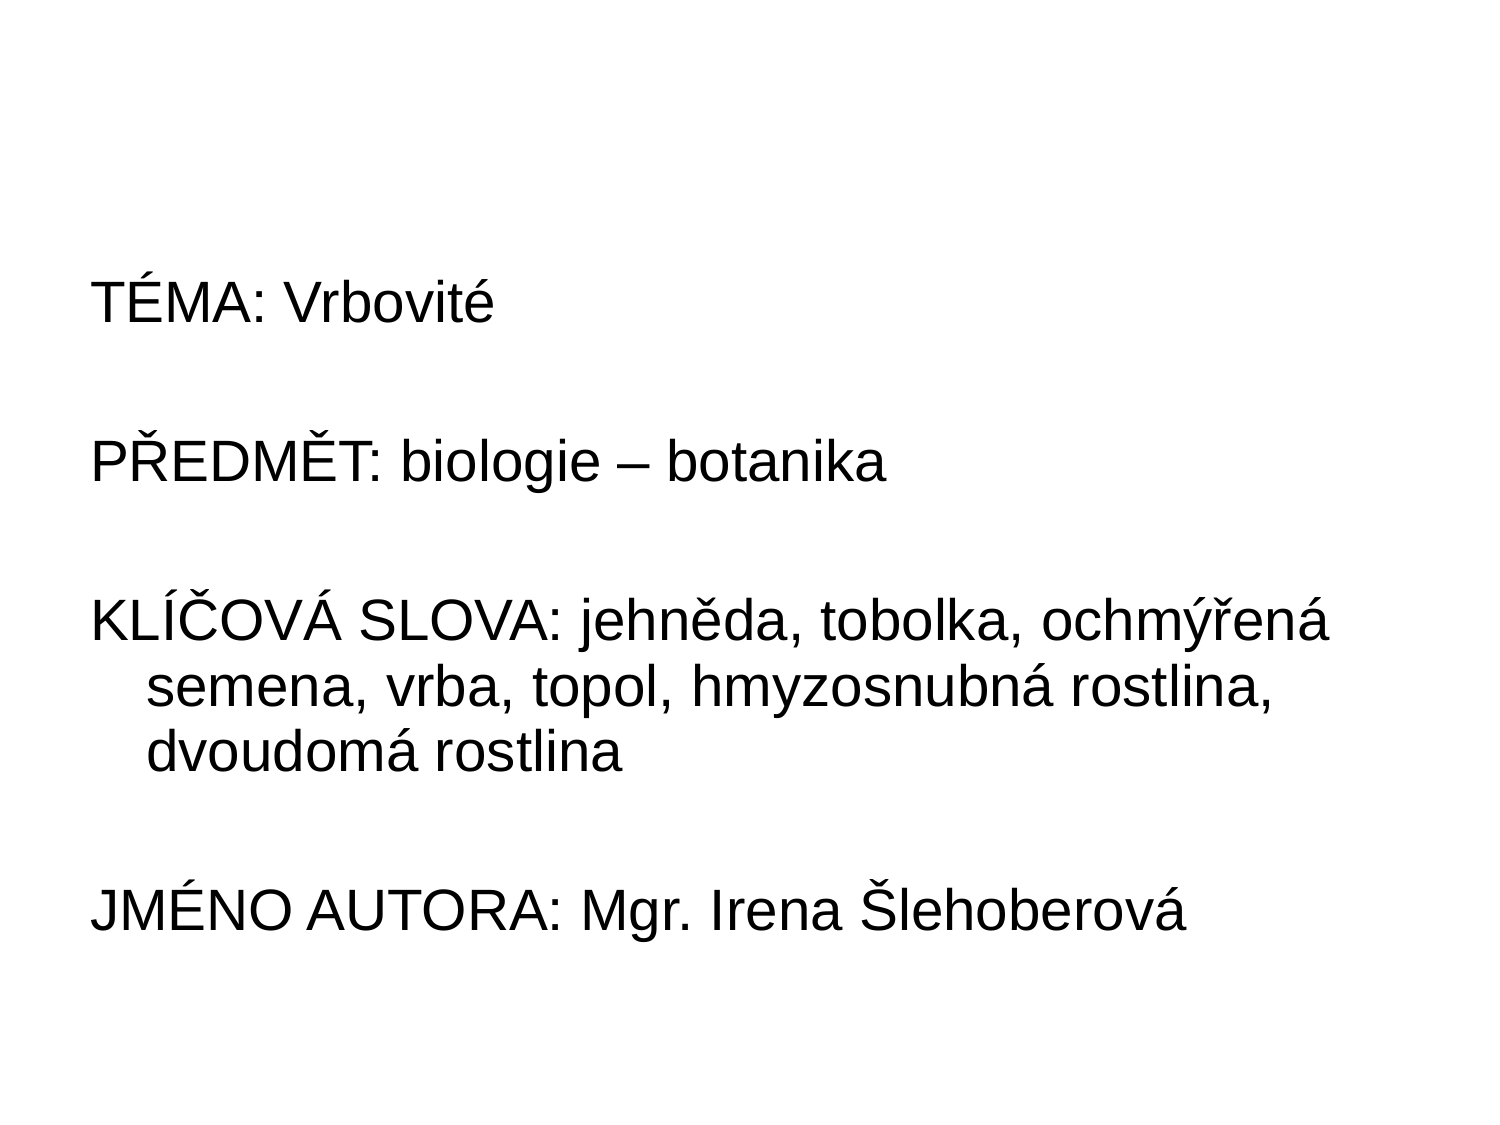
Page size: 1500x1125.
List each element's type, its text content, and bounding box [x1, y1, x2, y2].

list TÉMA: Vrbovité PŘEDMĚT: biologie – botanika KLÍČOVÁ SLOVA: jehněda, tobolka, ochmýřená semena, vrba, topol, hmyzosnubná rostlina, dvoudomá rostlina JMÉNO AUTORA: Mgr. Irena Šlehoberová [75, 262, 1426, 1028]
